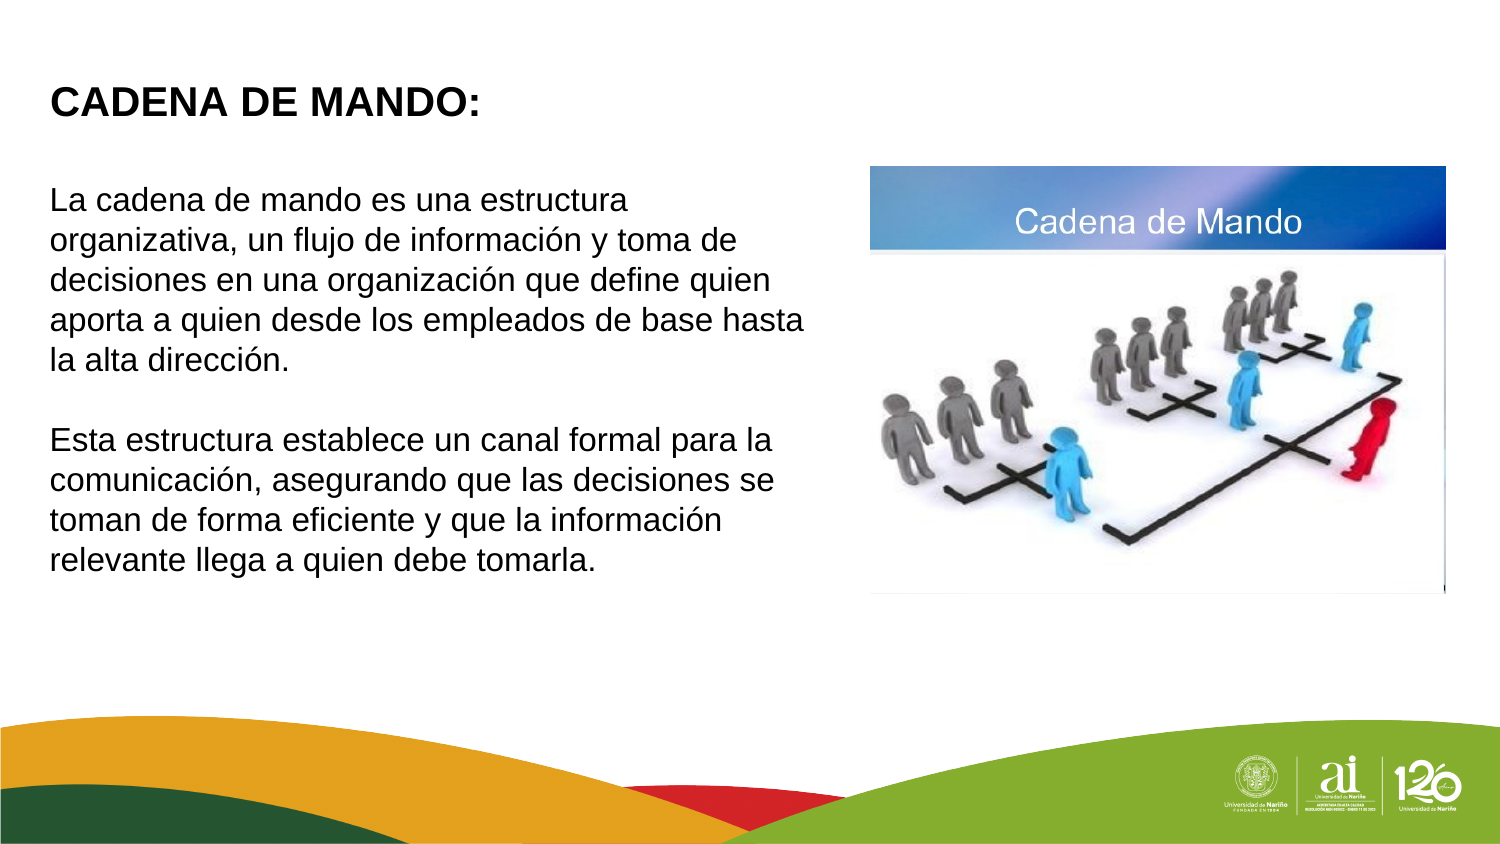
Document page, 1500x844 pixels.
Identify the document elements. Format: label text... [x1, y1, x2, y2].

text_box La cadena de mando es una estructura organizativa, un flujo de información y toma de decisiones en una organización que define quien aporta a quien desde los empleados de base hasta la alta dirección. Esta estructura establece un canal formal para la comunicación, asegurando que las decisiones se toman de forma eficiente y que la información relevante llega a quien debe tomarla. [34, 170, 840, 590]
picture [0, 0, 1500, 844]
text_box CADENA DE MANDO: [34, 67, 521, 134]
